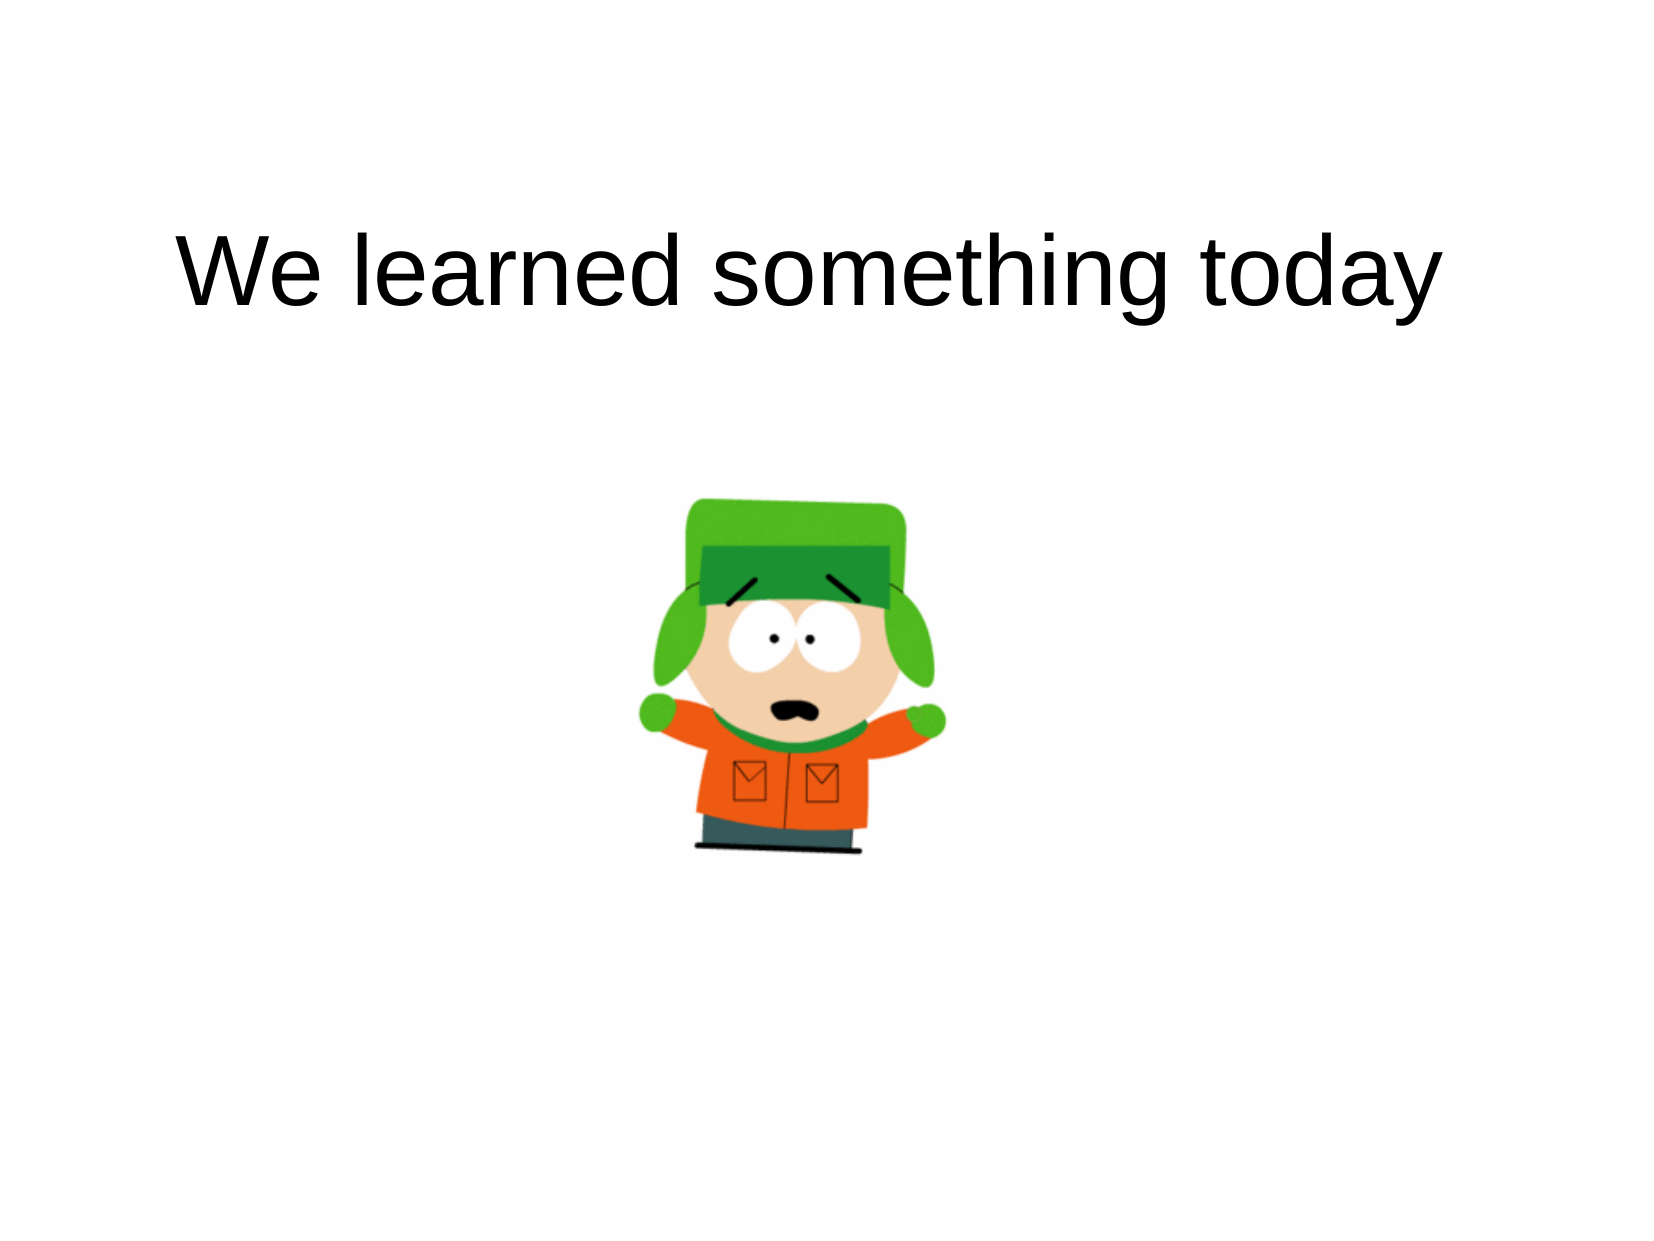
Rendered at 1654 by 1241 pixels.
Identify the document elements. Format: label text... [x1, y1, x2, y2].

text_box We learned something today [82, 118, 1538, 1040]
picture [637, 496, 949, 857]
